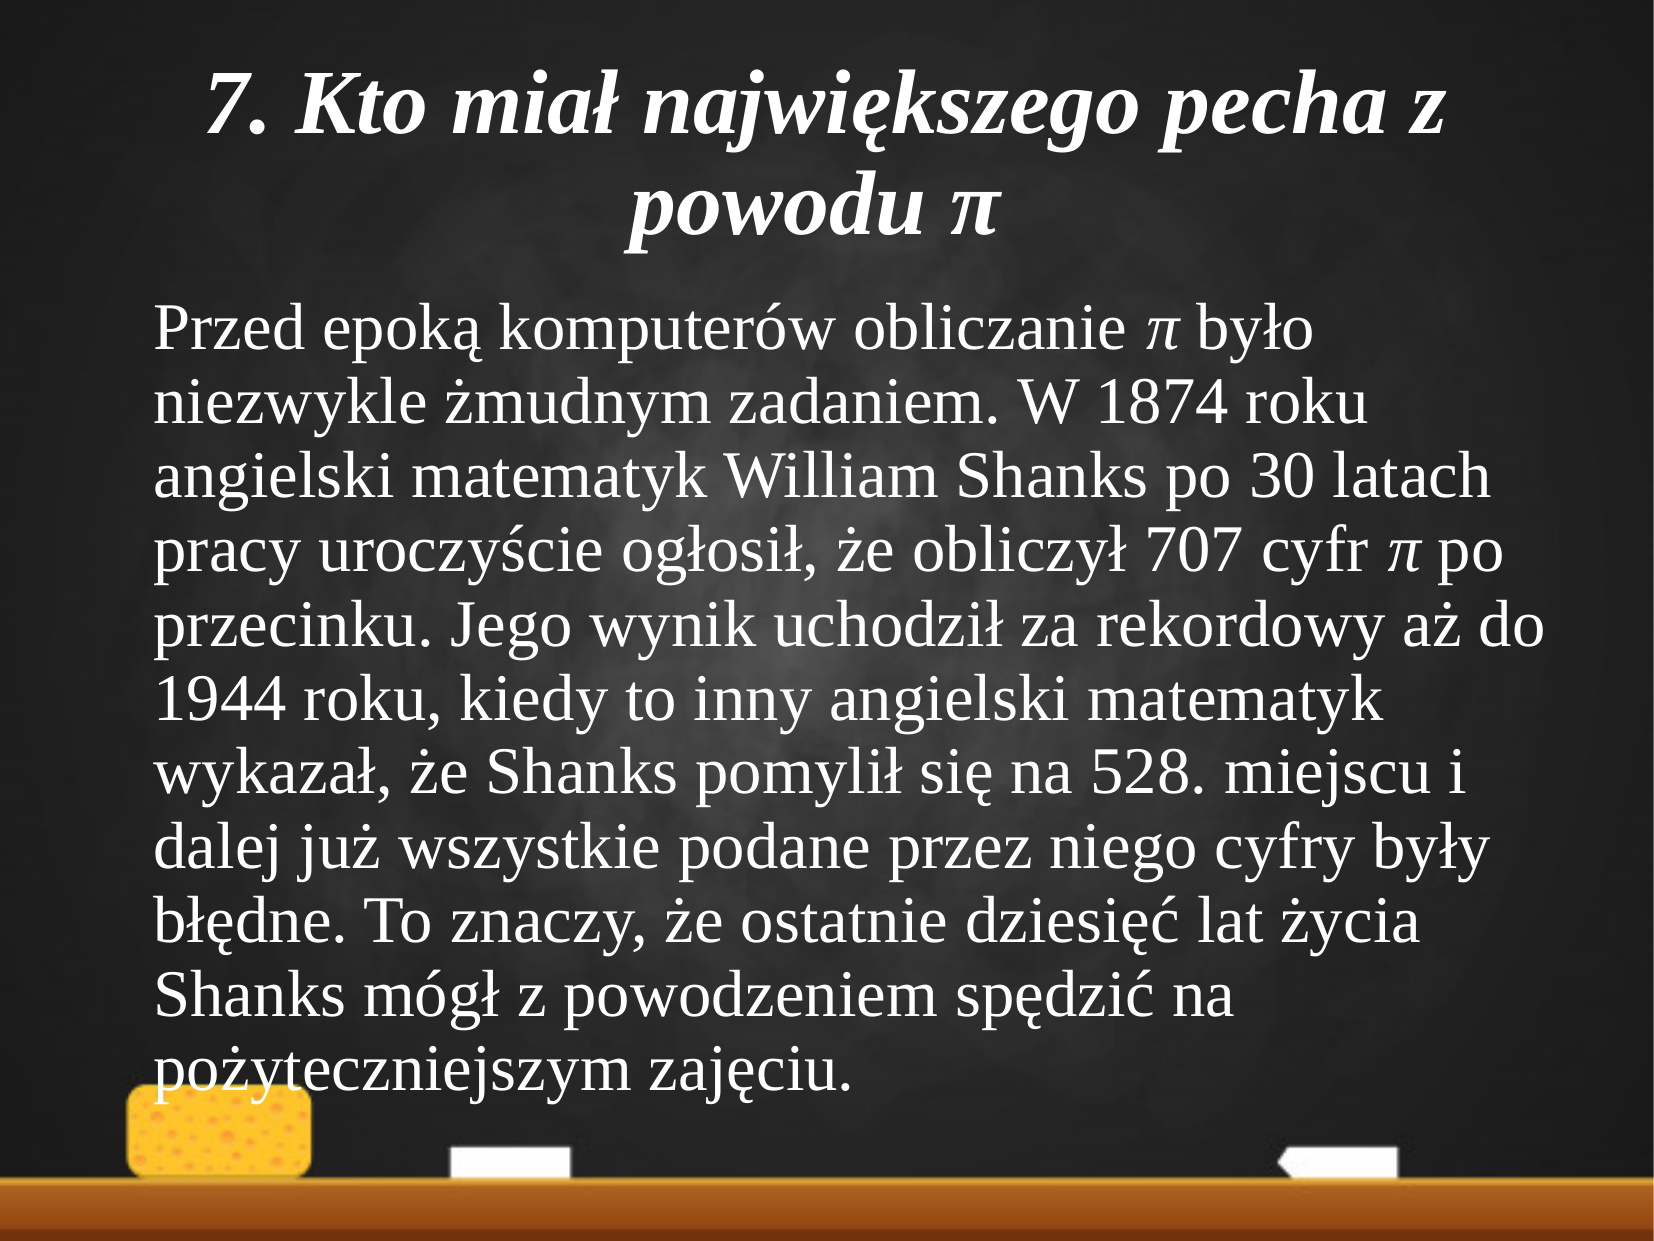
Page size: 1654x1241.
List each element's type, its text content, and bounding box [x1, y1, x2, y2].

picture [0, 0, 1654, 1241]
list Przed epoką komputerów obliczanie π było niezwykle żmudnym zadaniem. W 1874 roku angielski matematyk William Shanks po 30 latach pracy uroczyście ogłosił, że obliczył 707 cyfr π po przecinku. Jego wynik uchodził za rekordowy aż do 1944 roku, kiedy to inny angielski matematyk wykazał, że Shanks pomylił się na 528. miejscu i dalej już wszystkie podane przez niego cyfry były błędne. To znaczy, że ostatnie dziesięć lat życia Shanks mógł z powodzeniem spędzić na pożyteczniejszym zajęciu. [82, 290, 1571, 1109]
title 7. Kto miał największego pecha z powodu π [82, 49, 1571, 257]
